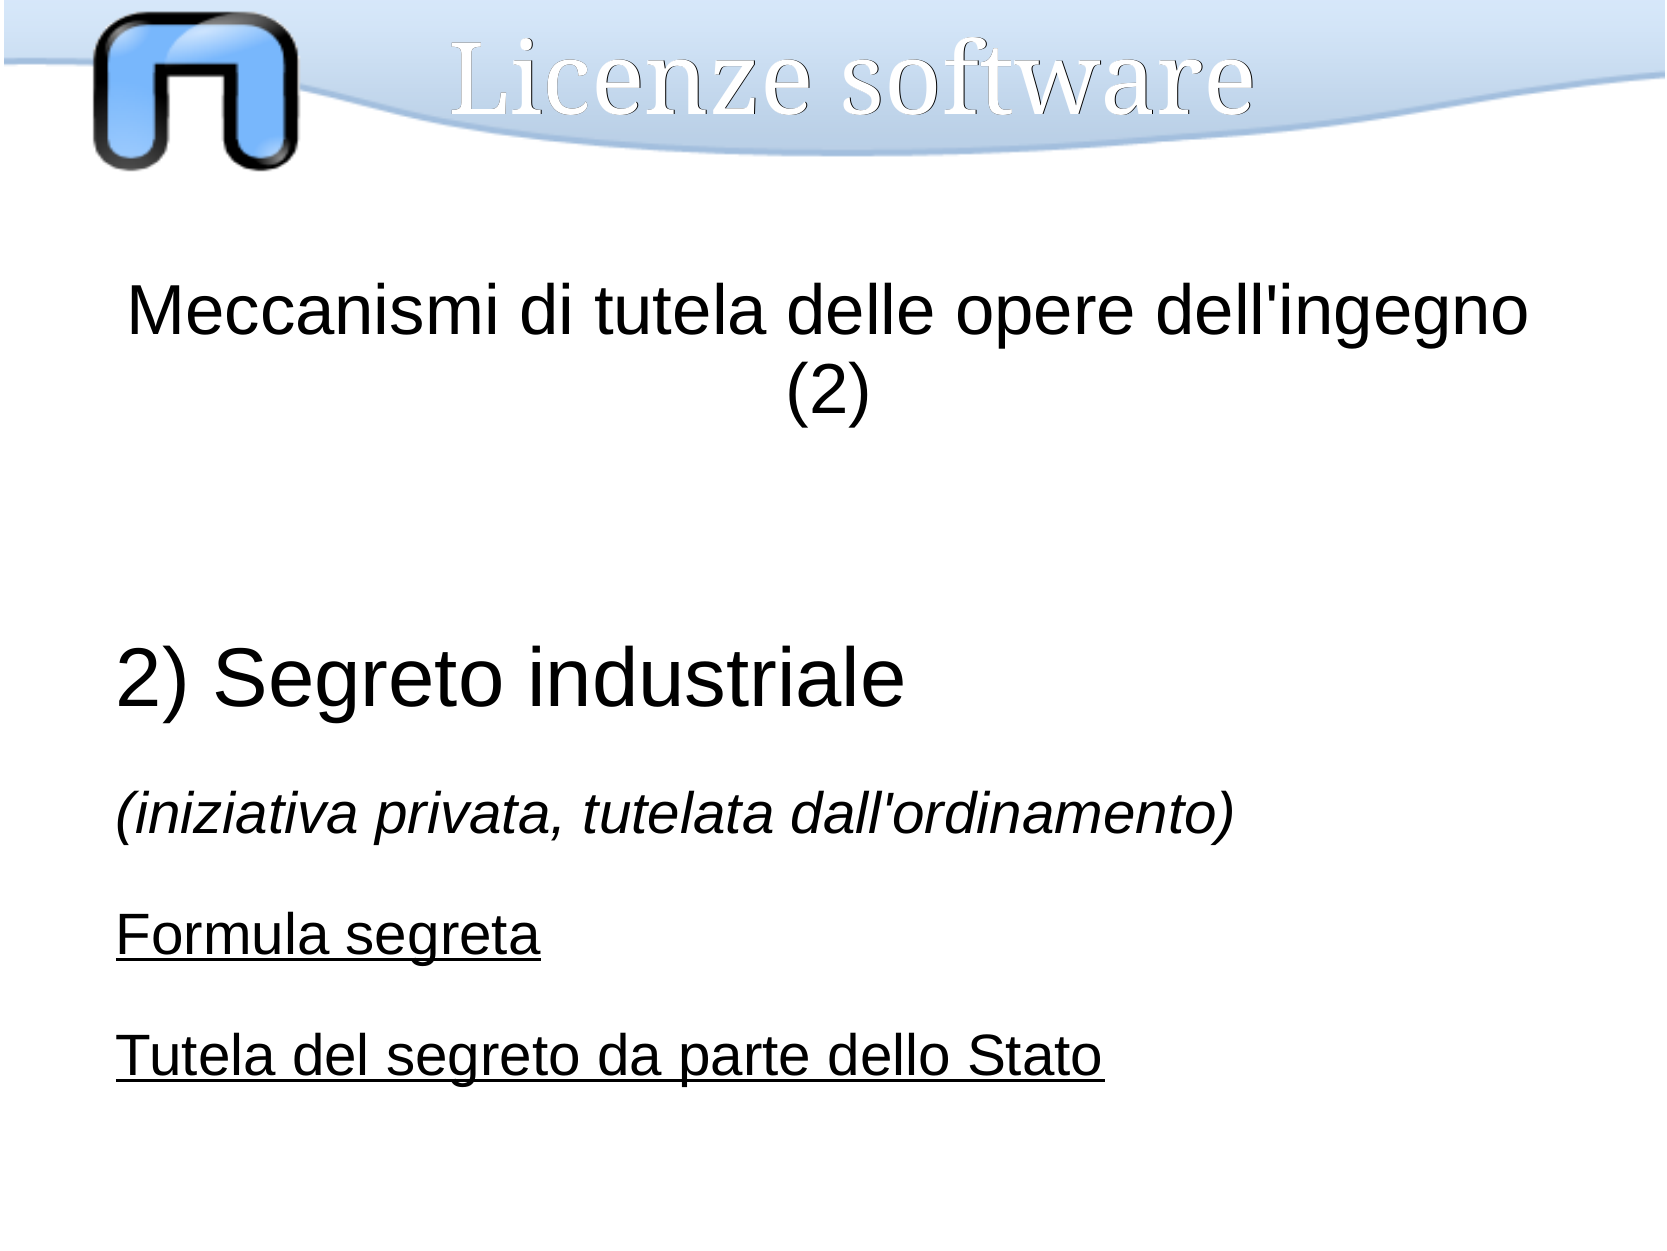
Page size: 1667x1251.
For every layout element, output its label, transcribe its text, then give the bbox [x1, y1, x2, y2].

picture [0, 0, 1667, 1251]
subtitle 2) Segreto industriale (iniziativa privata, tutelata dall'ordinamento) Formula segreta Tutela del segreto da parte dello Stato [74, 484, 1575, 1222]
title Meccanismi di tutela delle opere dell'ingegno (2) [79, 270, 1579, 569]
text_box Licenze software [407, 0, 1443, 168]
